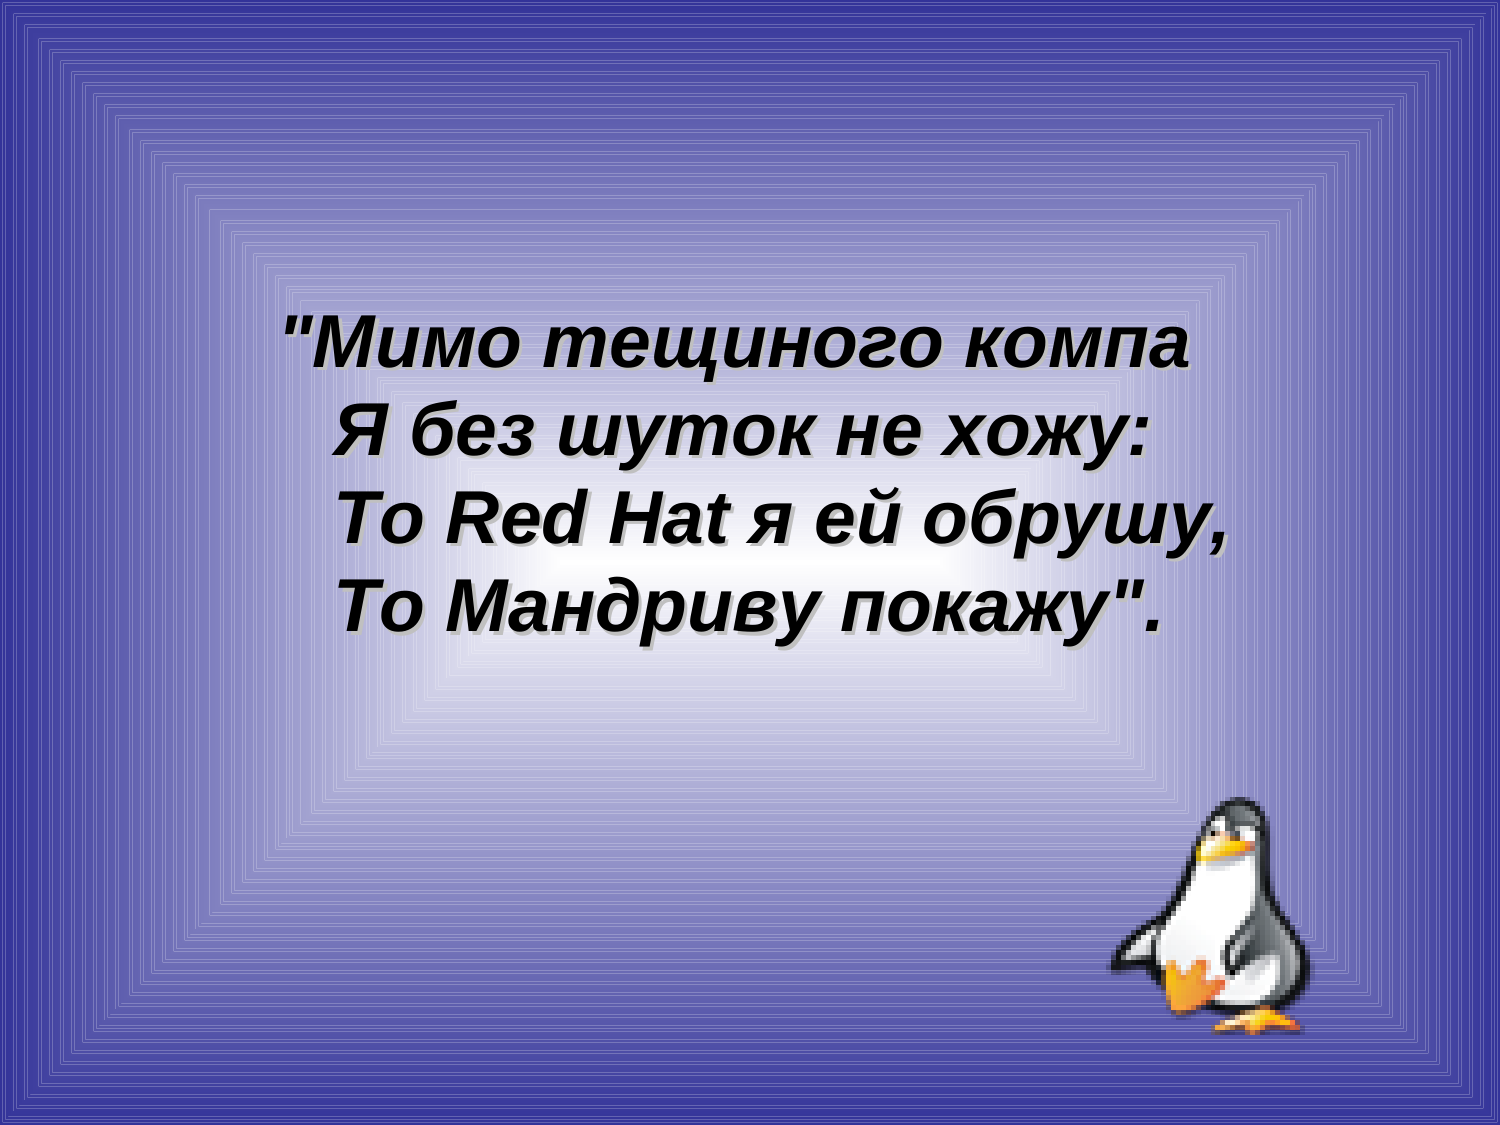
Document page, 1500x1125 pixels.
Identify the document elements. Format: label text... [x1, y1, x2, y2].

picture [1092, 797, 1330, 1035]
list "Мимо тещиного компа Я без шуток не хожу: То Red Hat я ей обрушу, То Мандриву покажу". [262, 287, 1375, 936]
